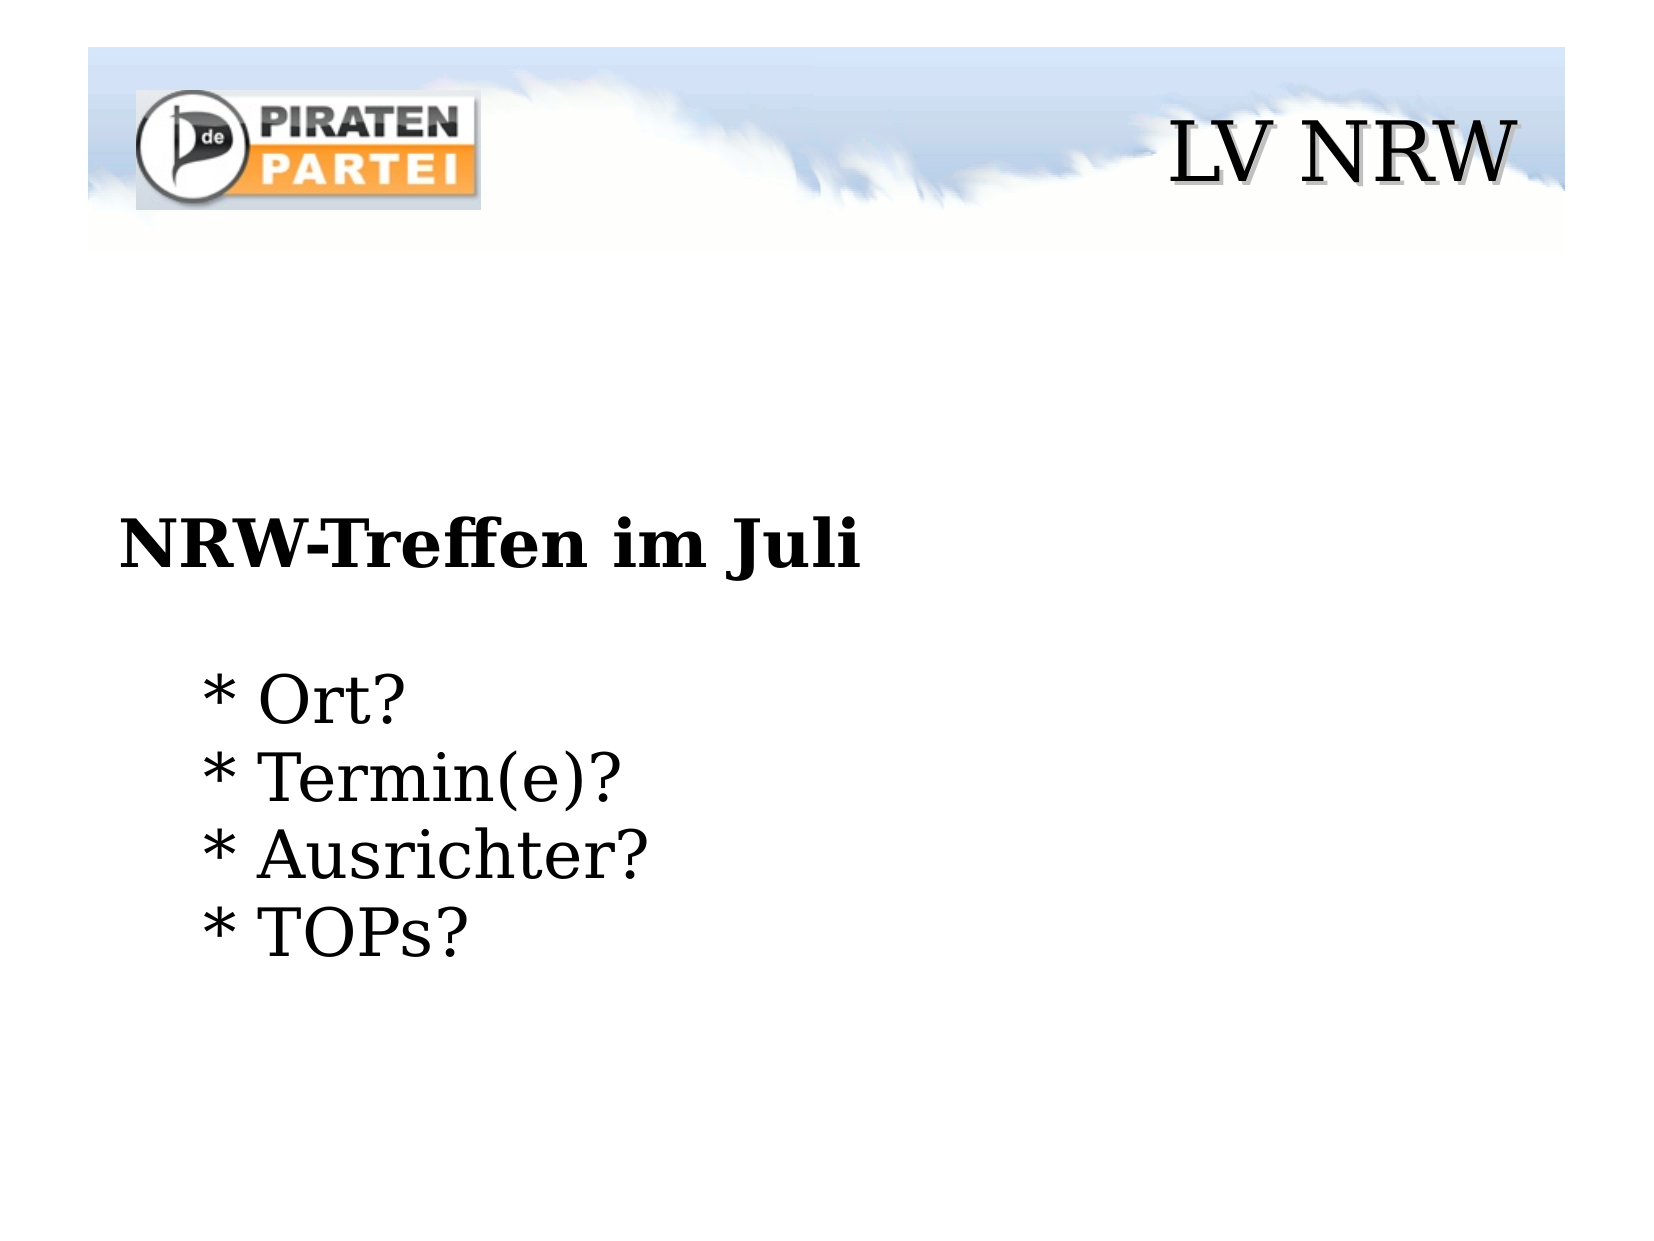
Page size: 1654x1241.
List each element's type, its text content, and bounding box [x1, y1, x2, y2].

title LV NRW [82, 49, 1571, 257]
subtitle NRW-Treffen im Juli * Ort? * Termin(e)? * Ausrichter? * TOPs? [82, 297, 1571, 1102]
picture [136, 90, 481, 210]
